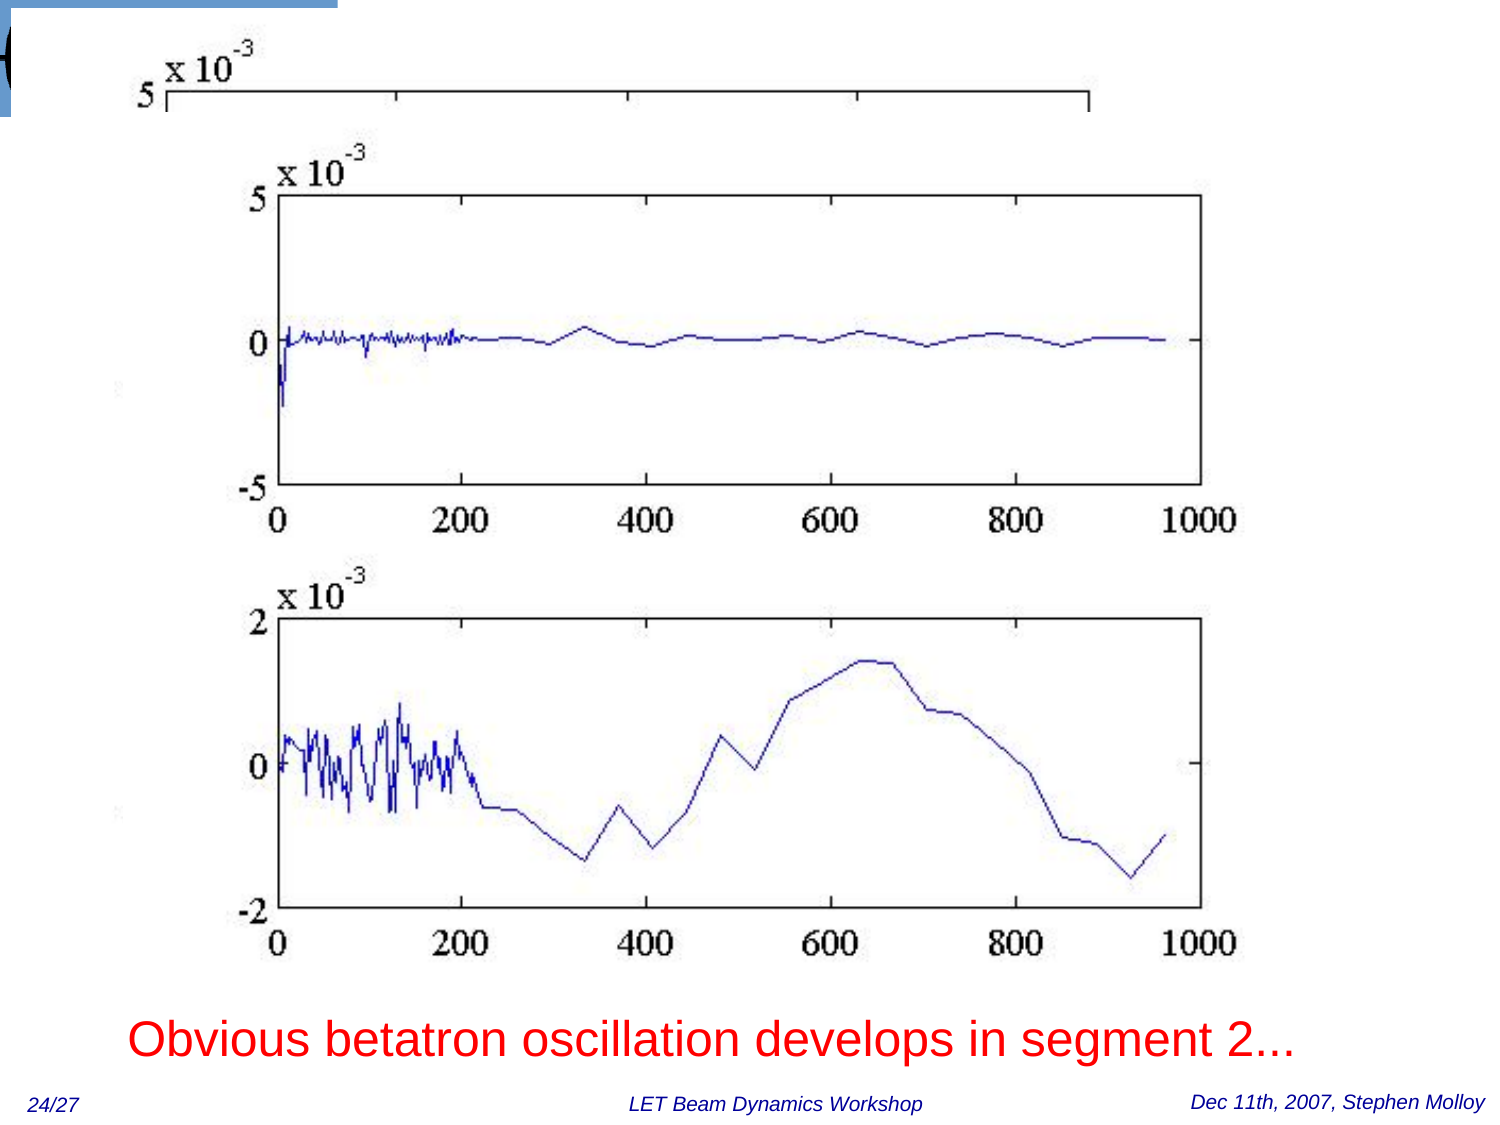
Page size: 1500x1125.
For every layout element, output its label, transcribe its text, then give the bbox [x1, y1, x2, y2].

picture [0, 0, 1313, 1005]
text_box Obvious betatron oscillation develops in segment 2... [112, 1012, 1351, 1084]
